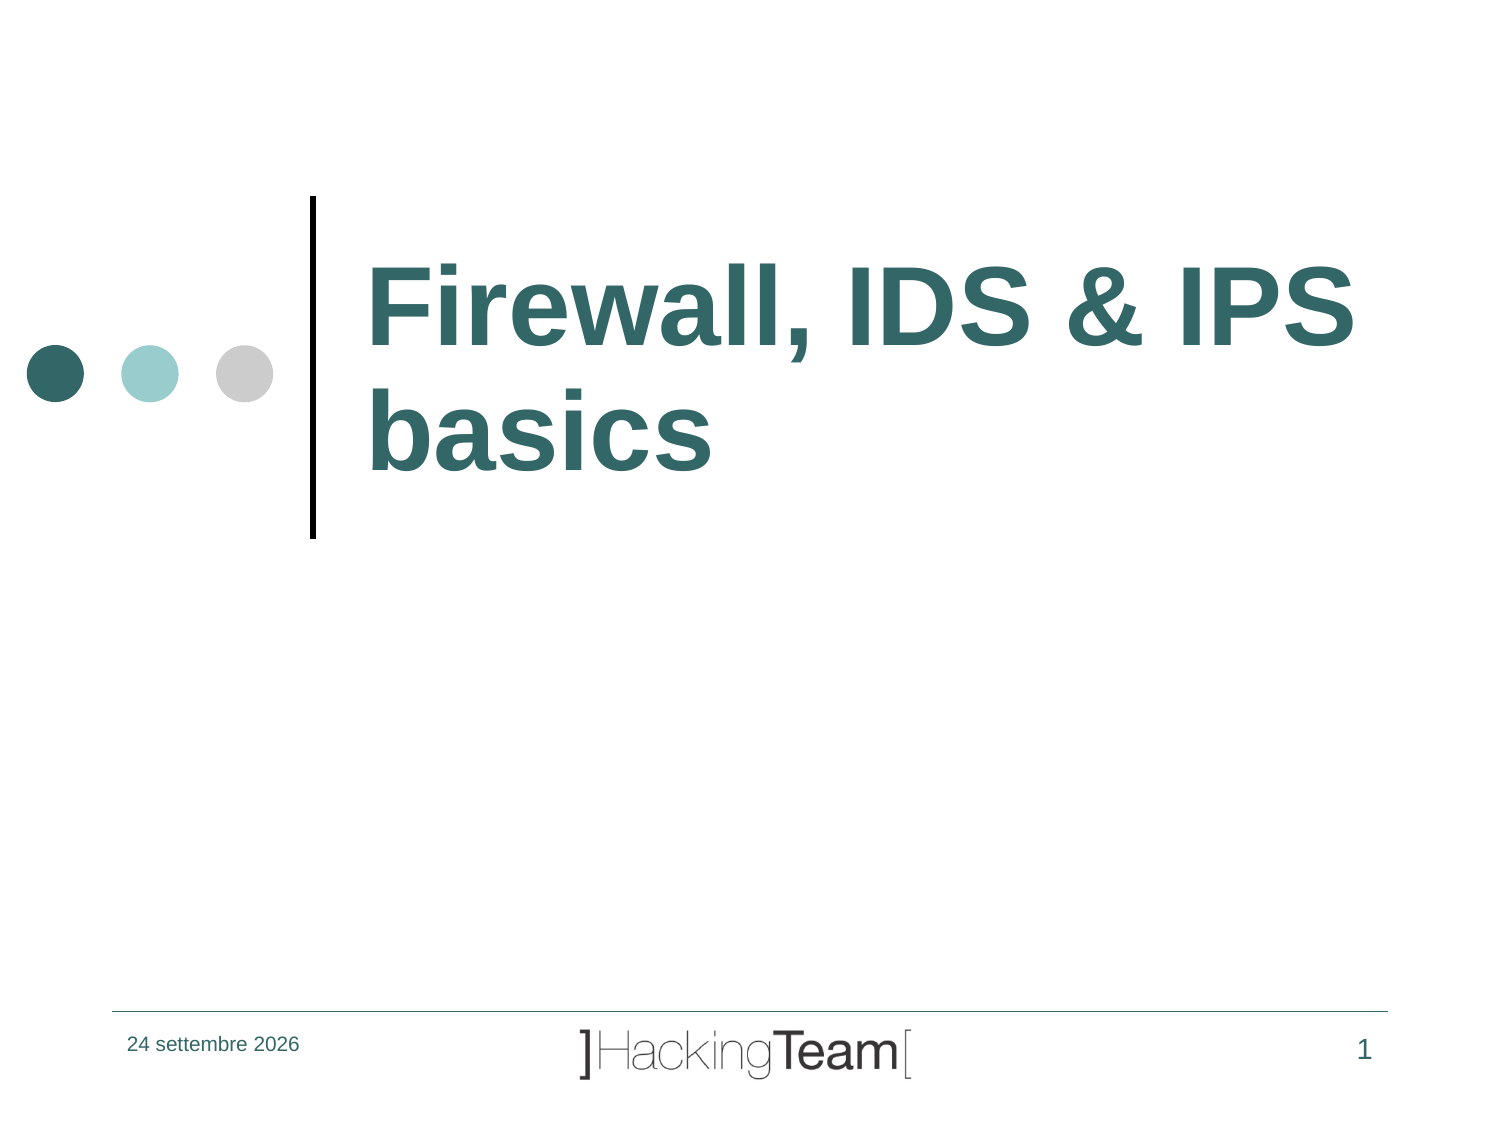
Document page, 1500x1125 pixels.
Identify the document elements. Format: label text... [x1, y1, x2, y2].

text_box <number> [1187, 1023, 1388, 1099]
title Firewall, IDS & IPS basics [349, 225, 1413, 513]
text_box 2 febbraio 2011 [112, 1023, 363, 1099]
picture [574, 1023, 916, 1084]
